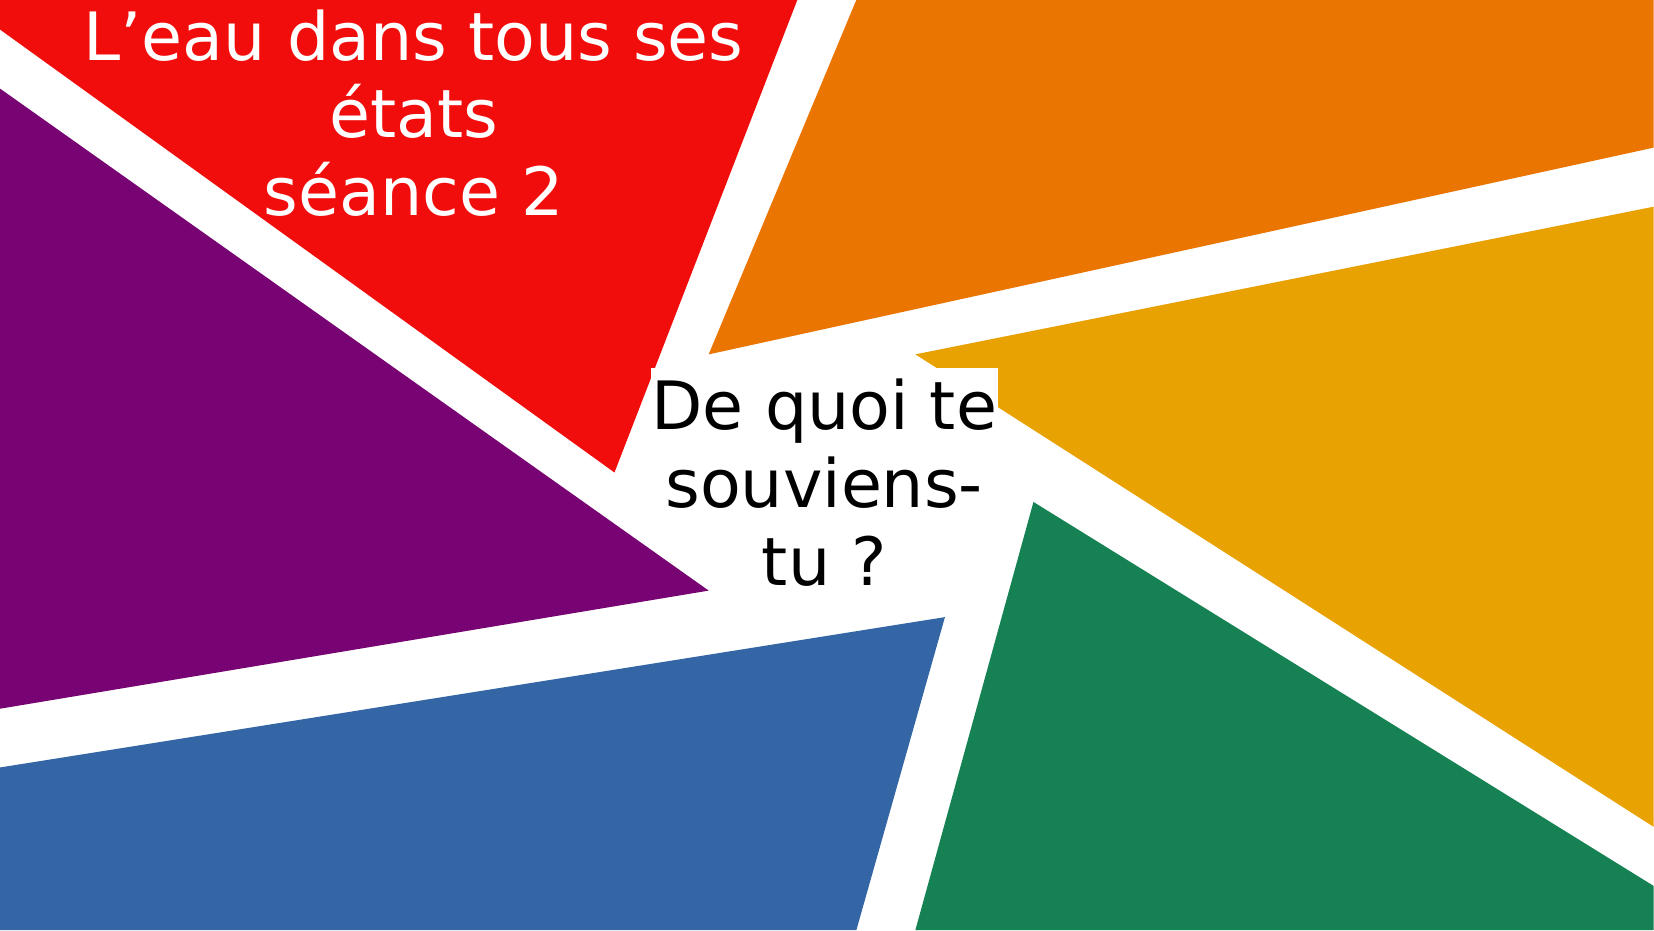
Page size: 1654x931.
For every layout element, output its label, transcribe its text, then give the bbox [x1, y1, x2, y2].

title L’eau dans tous ses états séance 2 [82, 0, 746, 232]
subtitle De quoi te souviens-tu ? [614, 332, 1035, 637]
